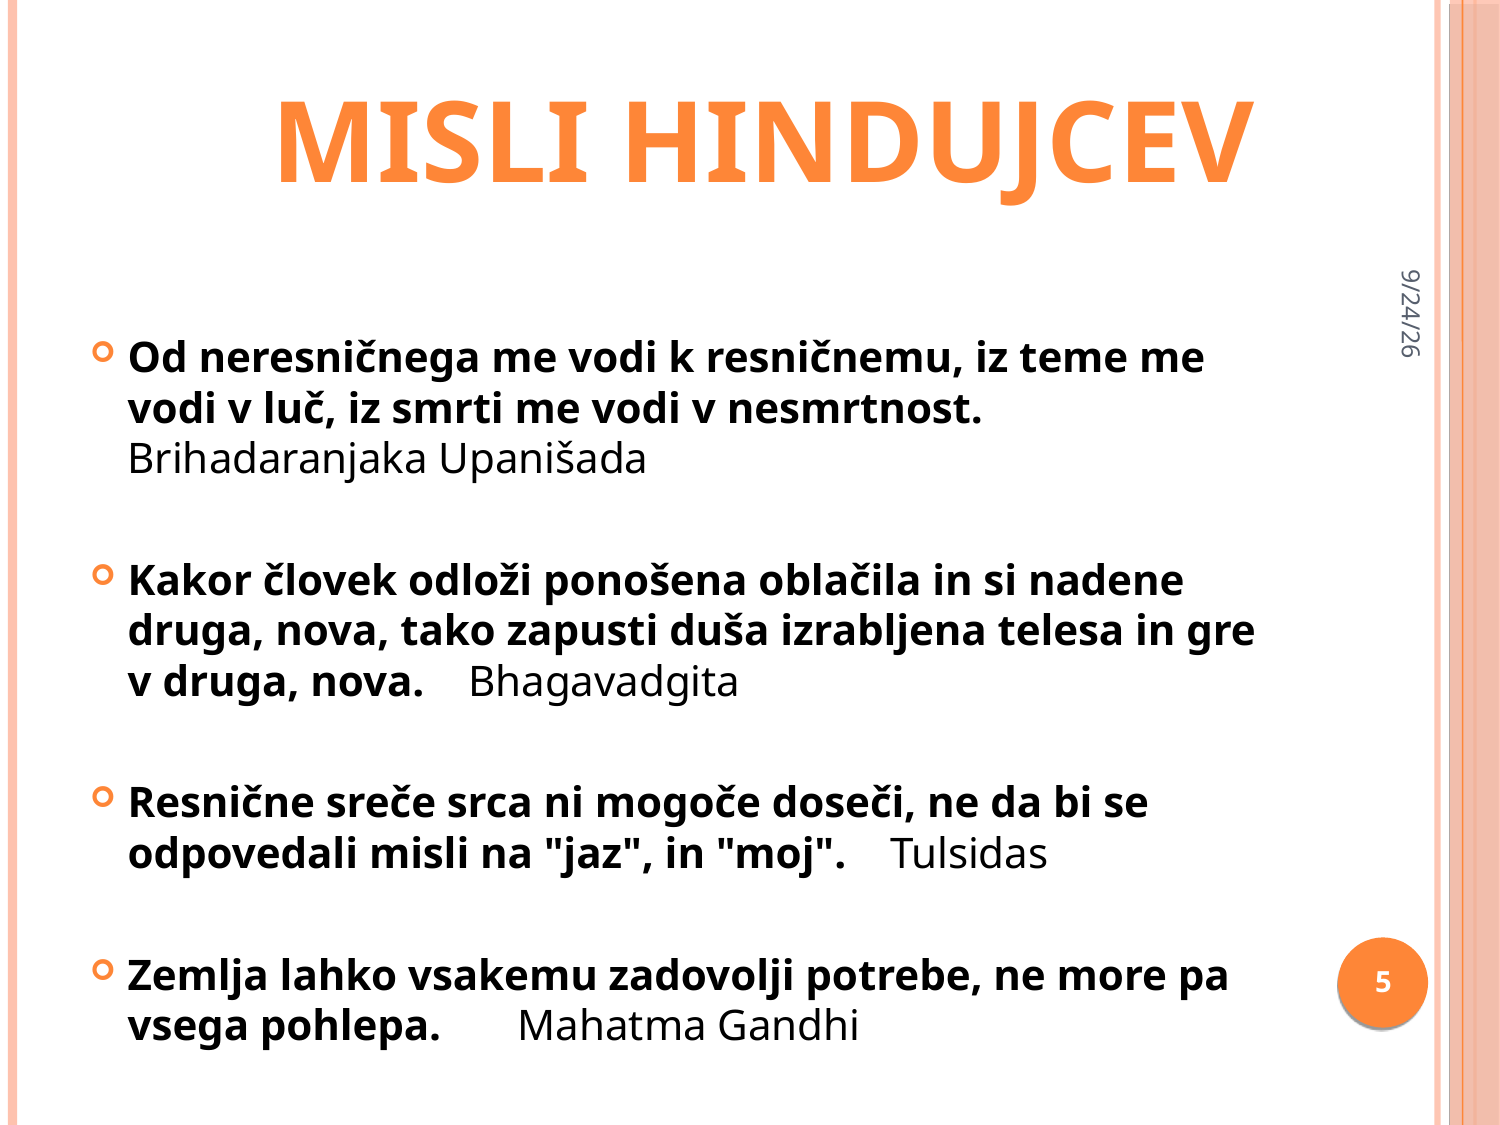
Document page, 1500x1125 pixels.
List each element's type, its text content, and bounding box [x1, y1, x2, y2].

slide_number <number> [1333, 940, 1434, 1026]
text_box misli hindujcev [256, 62, 1270, 213]
list Od neresničnega me vodi k resničnemu, iz teme me vodi v luč, iz smrti me vodi v nesmrtnost. Brihadaranjaka Upanišada Kakor človek odloži ponošena oblačila in si nadene druga, nova, tako zapusti duša izrabljena telesa in gre v druga, nova. Bhagavadgita Resnične sreče srca ni mogoče doseči, ne da bi se odpovedali misli na "jaz", in "moj". Tulsidas Zemlja lahko vsakemu zadovolji potrebe, ne more pa vsega pohlepa. Mahatma Gandhi [75, 262, 1300, 1062]
slide_number 6/3/19 [1378, 43, 1442, 374]
